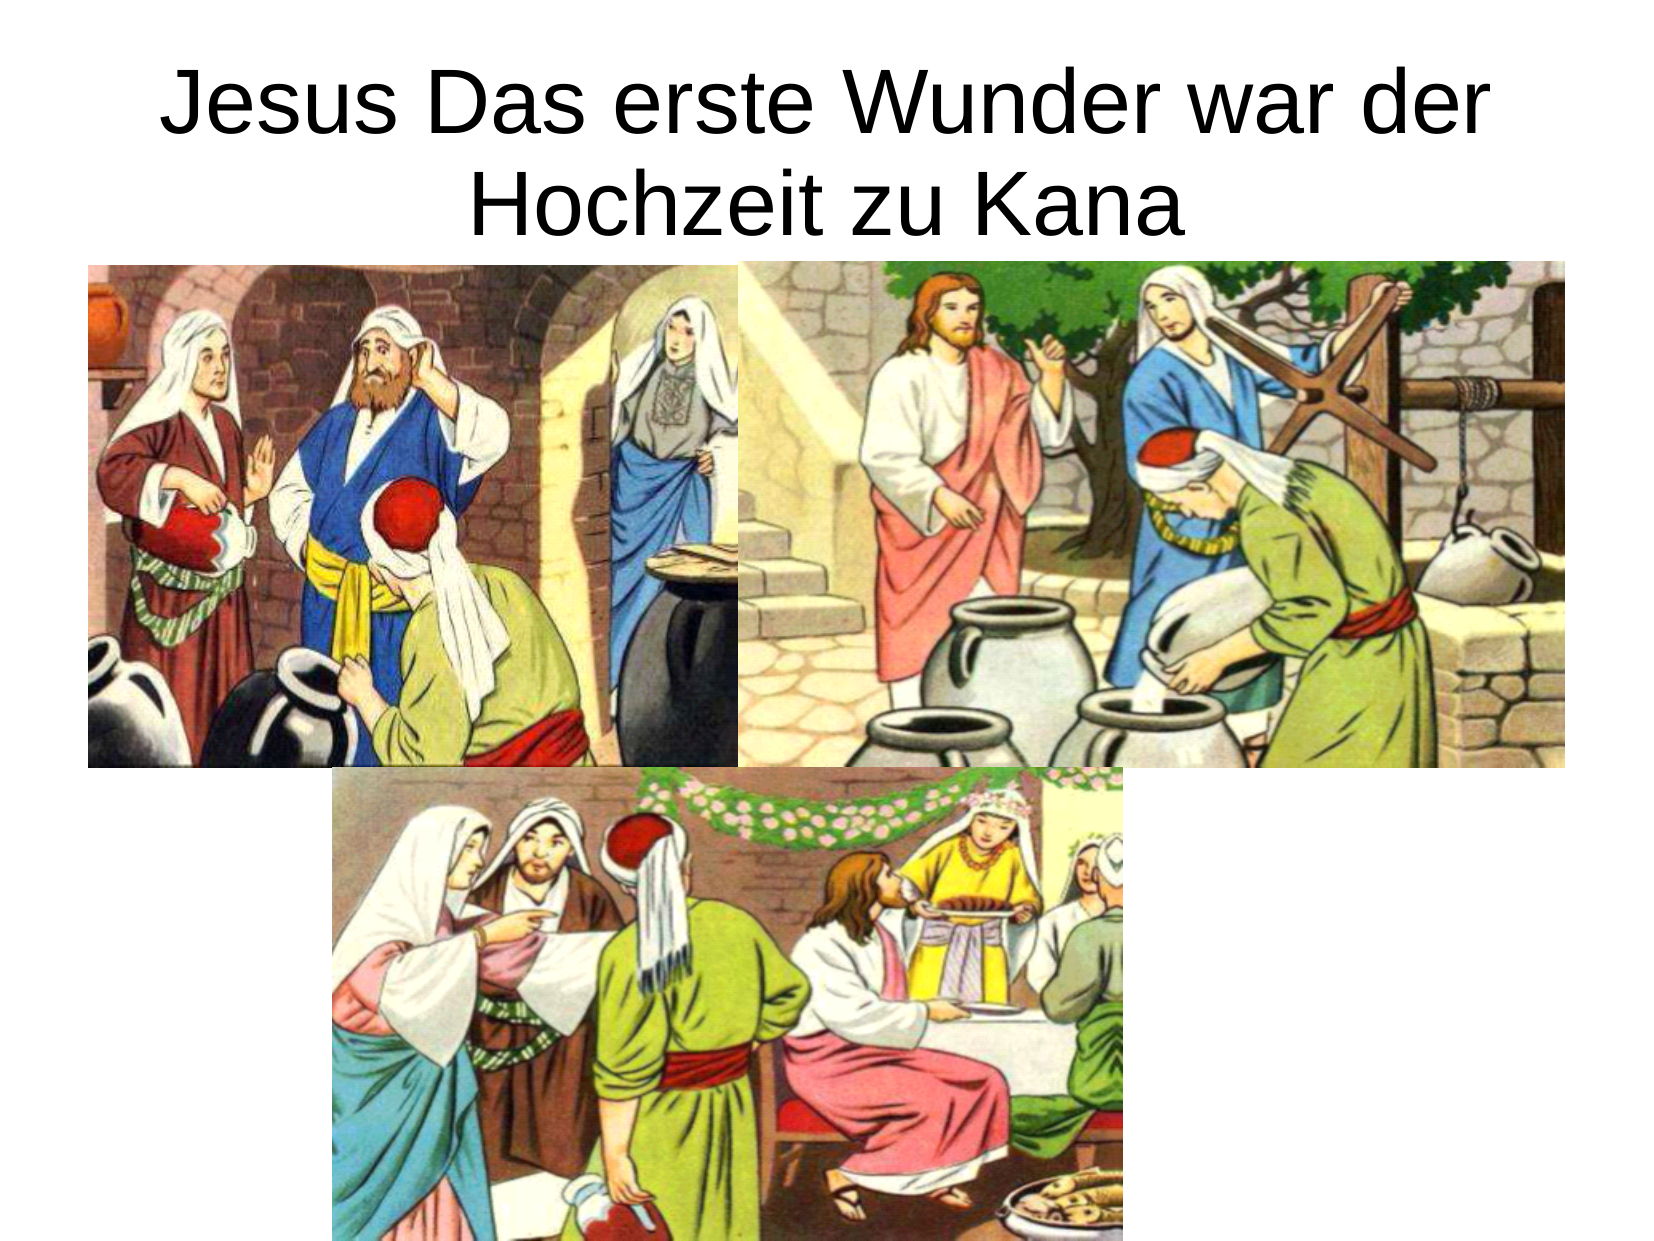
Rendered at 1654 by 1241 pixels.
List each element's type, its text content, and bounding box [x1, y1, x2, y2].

title Jesus Das erste Wunder war der Hochzeit zu Kana [82, 49, 1571, 257]
picture [88, 261, 1565, 1241]
